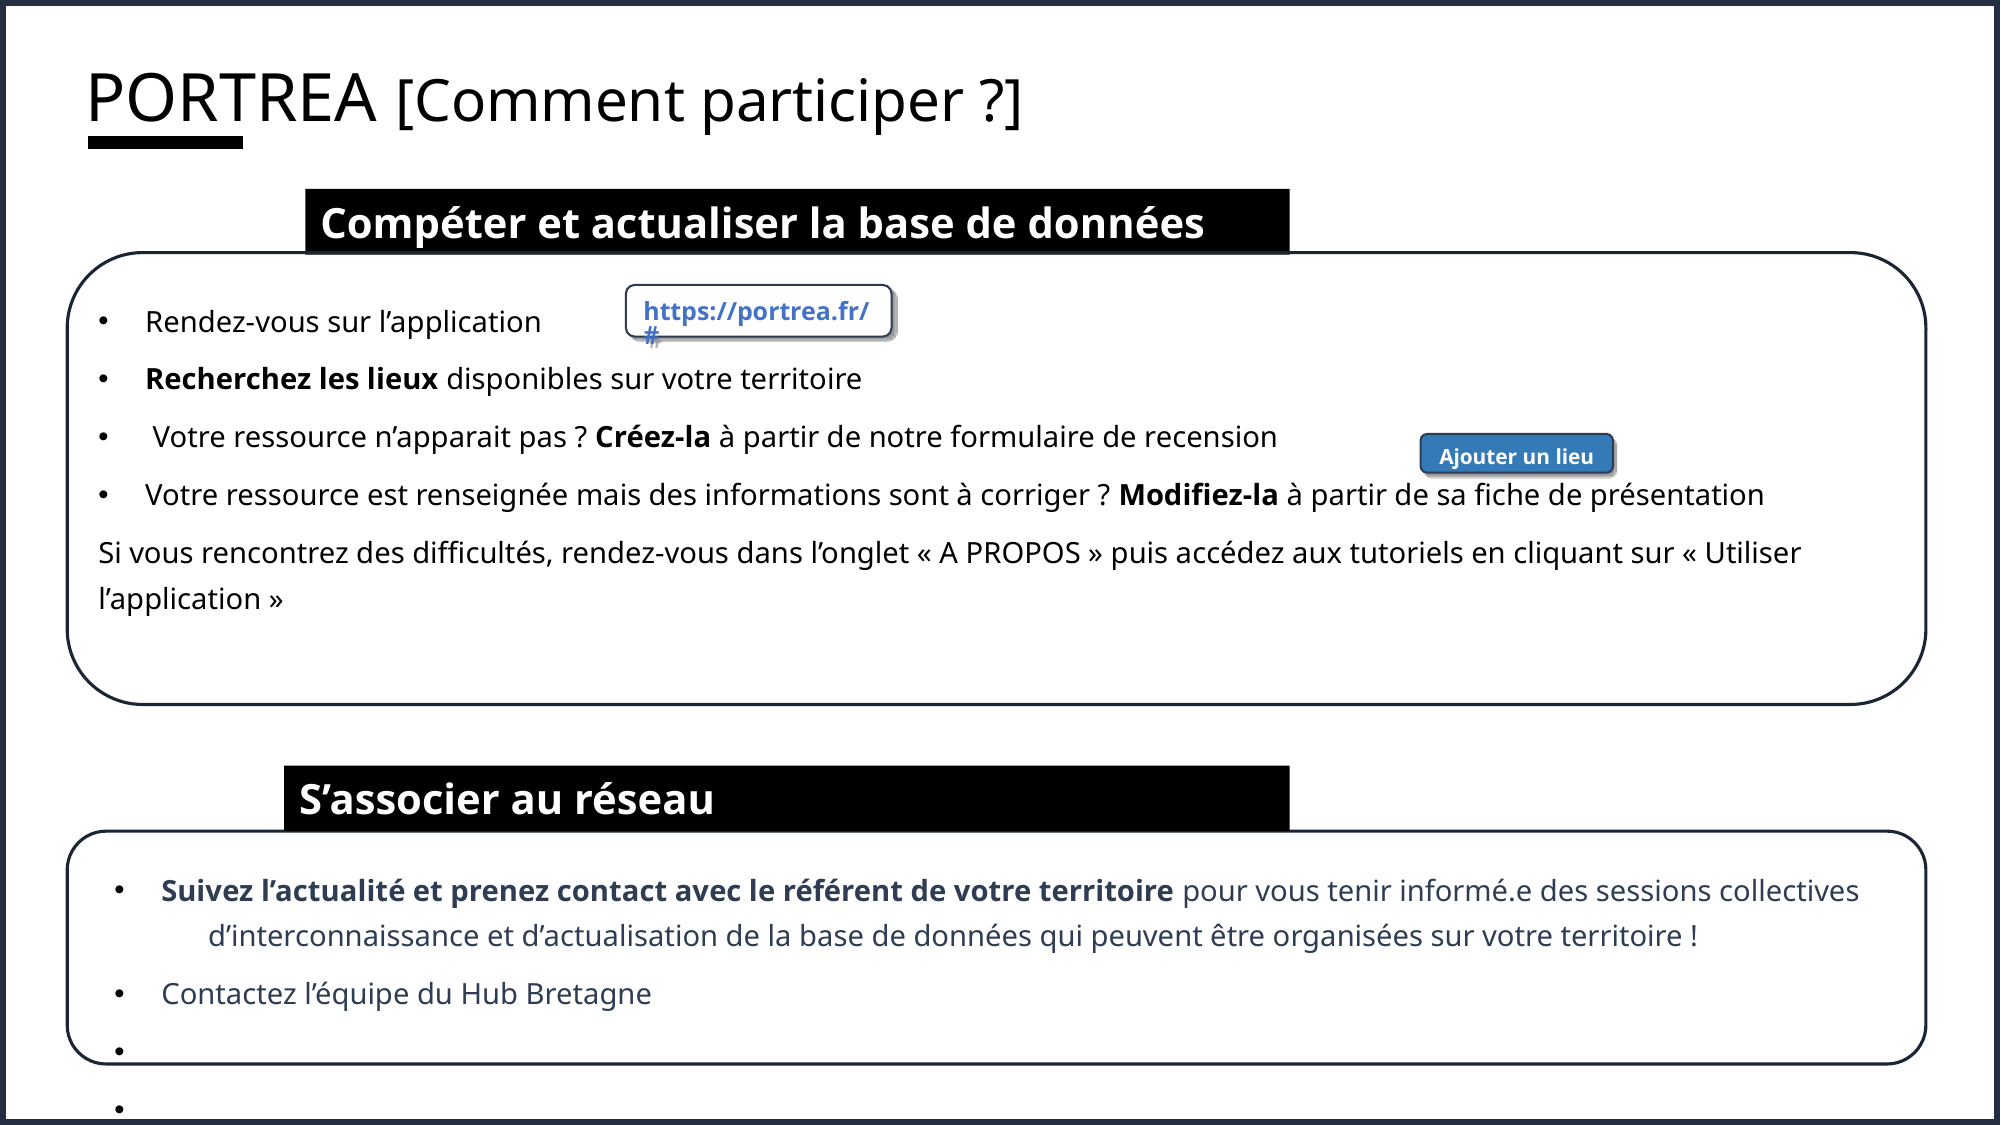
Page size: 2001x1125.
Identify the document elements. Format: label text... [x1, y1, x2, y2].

text_box Ajouter un lieu [1420, 433, 1614, 473]
text_box S’associer au réseau [284, 765, 1290, 832]
text_box Rendez-vous sur l’application Recherchez les lieux disponibles sur votre territoire Votre ressource n’apparait pas ? Créez-la à partir de notre formulaire de recension Votre ressource est renseignée mais des informations sont à corriger ? Modifiez-la à partir de sa fiche de présentation Si vous rencontrez des difficultés, rendez-vous dans l’onglet « A PROPOS » puis accédez aux tutoriels en cliquant sur « Utiliser l’application » [83, 285, 1910, 623]
text_box Compéter et actualiser la base de données [305, 188, 1290, 251]
text_box Suivez l’actualité et prenez contact avec le référent de votre territoire pour vous tenir informé.e des sessions collectives d’interconnaissance et d’actualisation de la base de données qui peuvent être organisées sur votre territoire ! Contactez l’équipe du Hub Bretagne [99, 854, 1926, 1125]
text_box https://portrea.fr/# [625, 284, 892, 337]
text_box PORTREA [Comment participer ?] [41, 42, 1971, 142]
